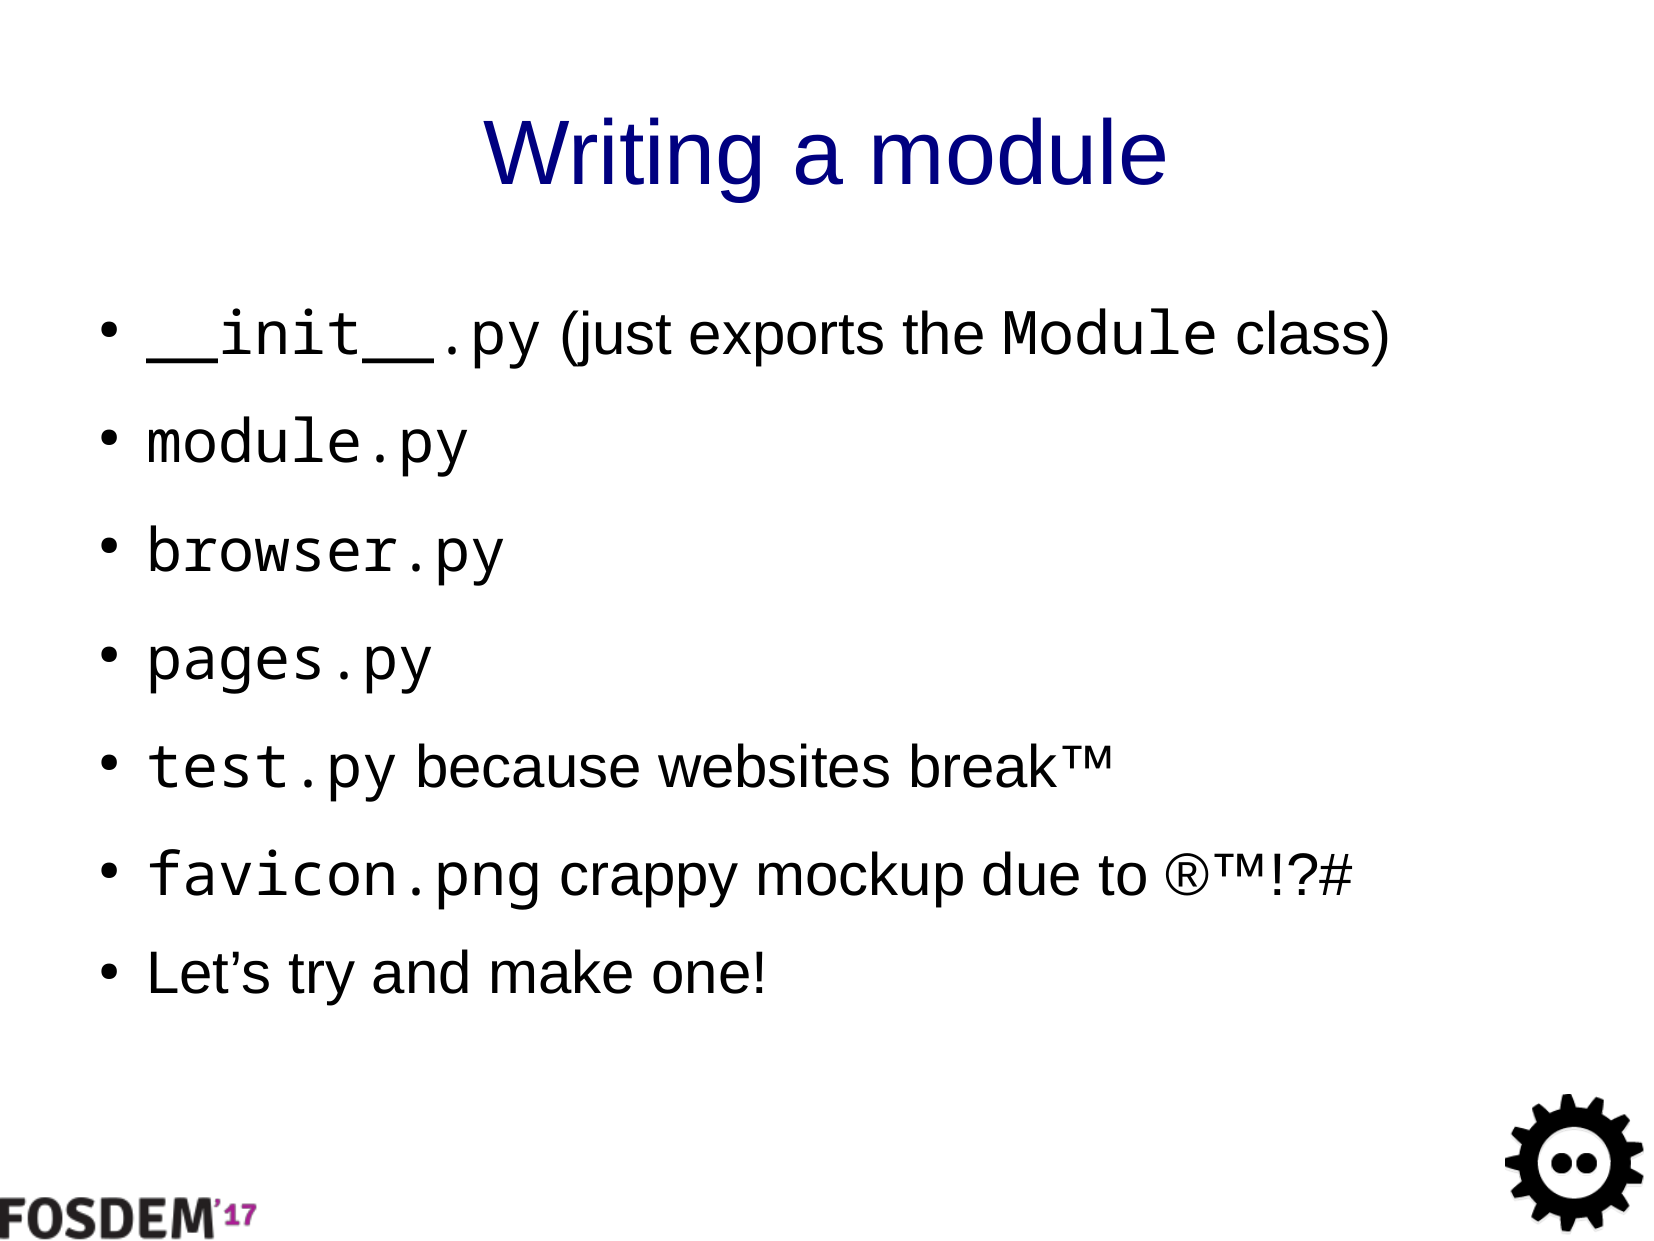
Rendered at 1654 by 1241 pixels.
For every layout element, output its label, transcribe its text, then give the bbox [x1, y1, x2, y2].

picture [1505, 1094, 1648, 1235]
picture [0, 1196, 258, 1241]
list __init__.py (just exports the Module class) module.py browser.py pages.py test.py because websites break™ favicon.png crappy mockup due to ®™!?# Let’s try and make one! [82, 290, 1571, 1010]
title Writing a module [82, 49, 1571, 257]
